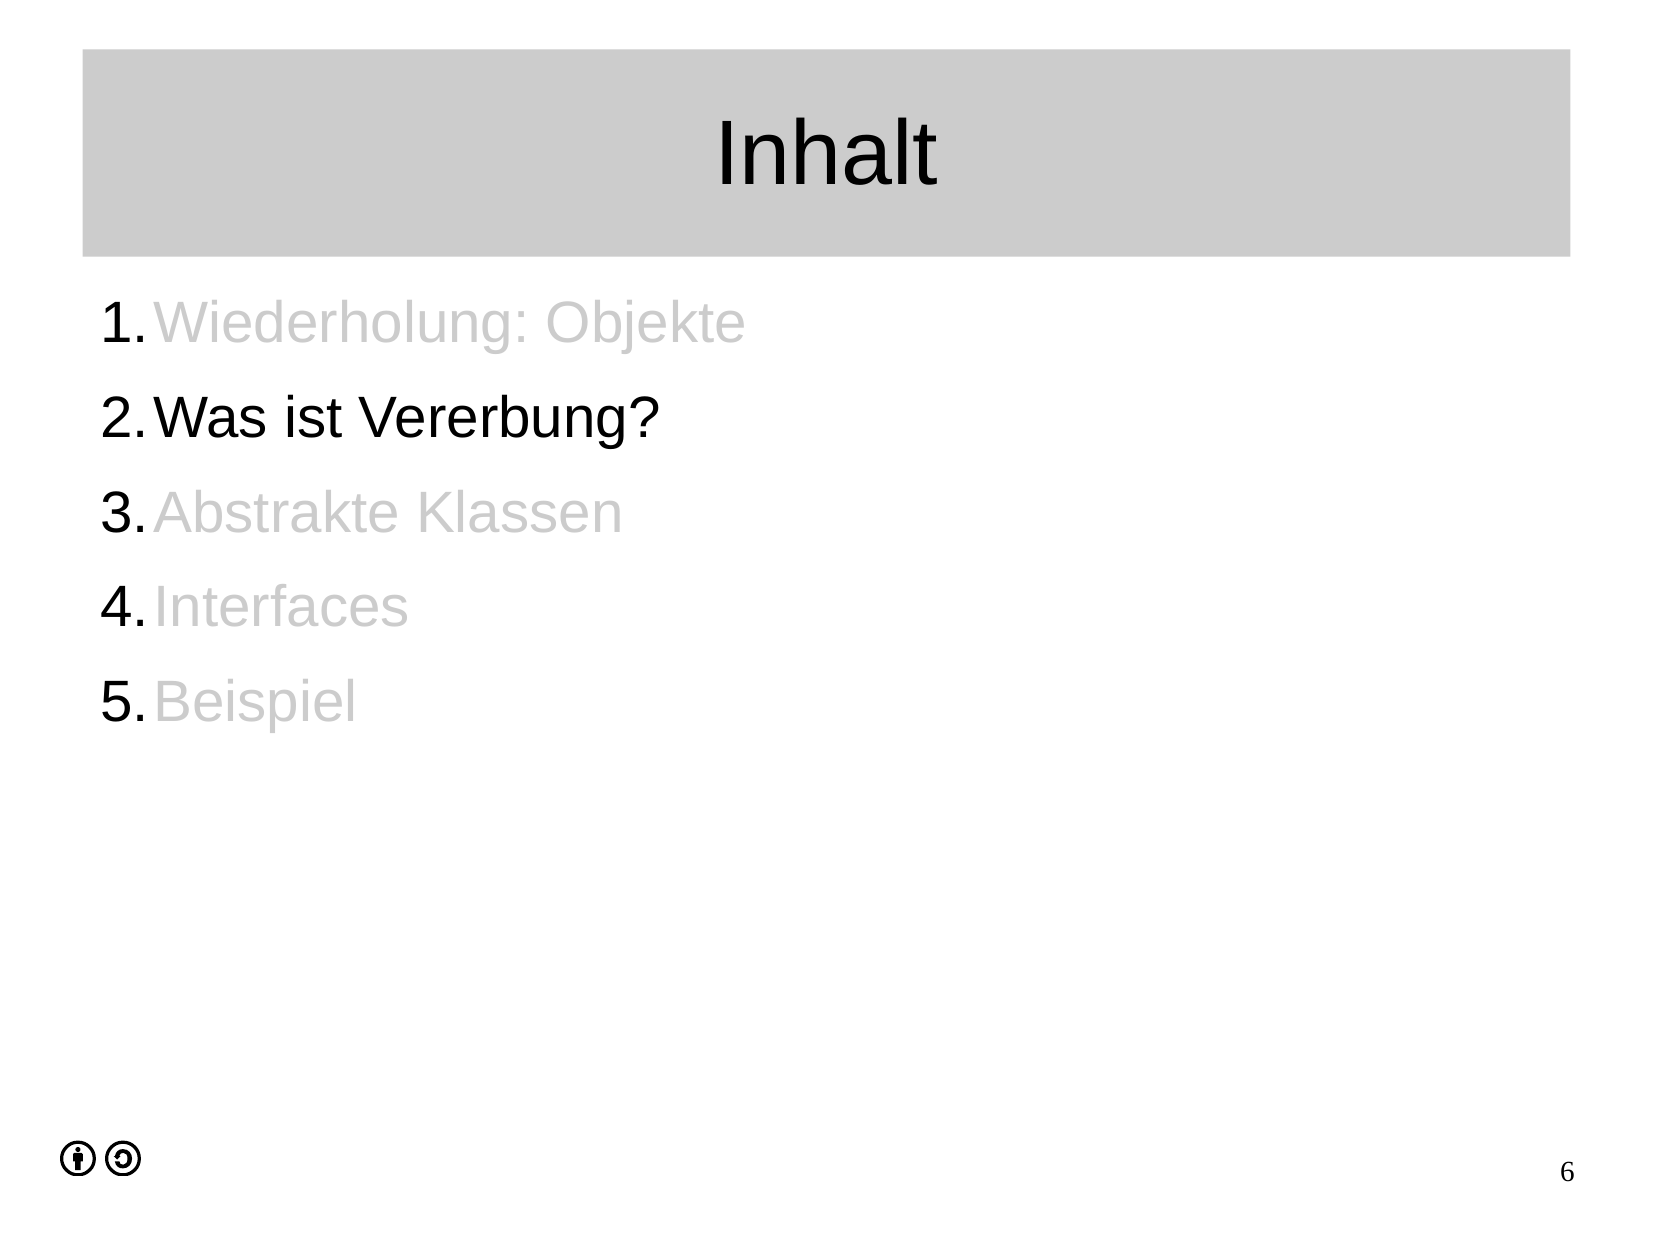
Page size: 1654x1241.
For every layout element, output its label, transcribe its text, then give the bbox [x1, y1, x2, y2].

list Wiederholung: Objekte Was ist Vererbung? Abstrakte Klassen Interfaces Beispiel [82, 290, 1538, 1010]
title Inhalt [82, 49, 1571, 257]
